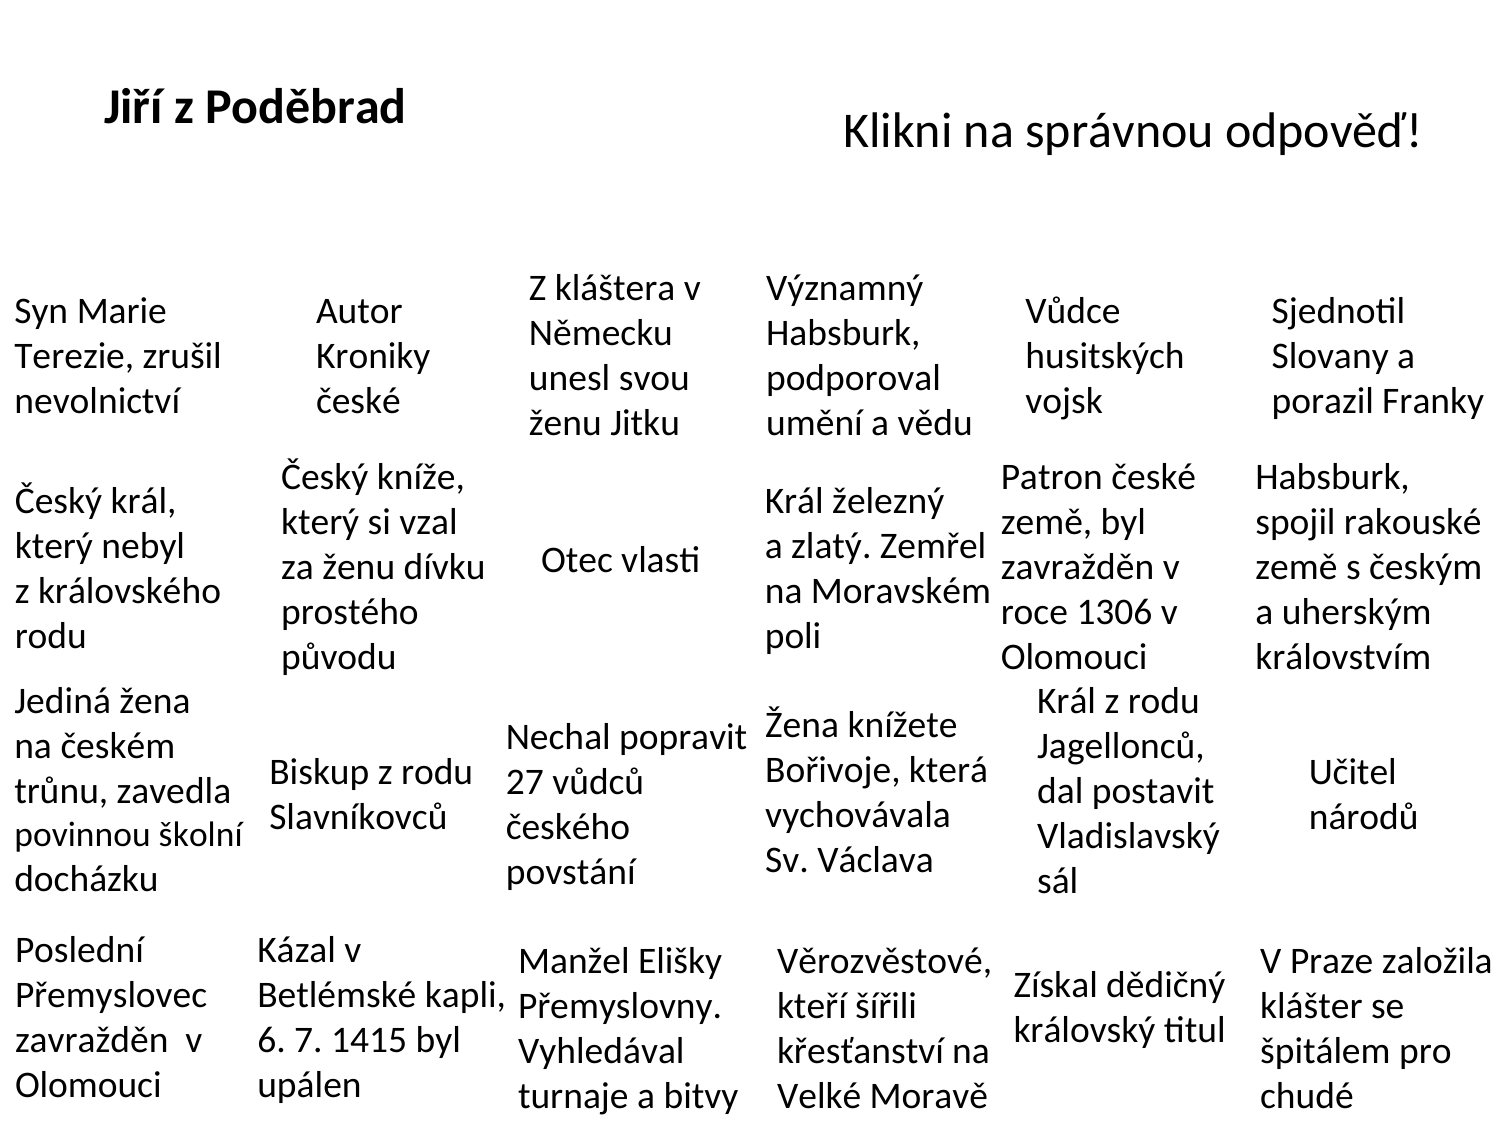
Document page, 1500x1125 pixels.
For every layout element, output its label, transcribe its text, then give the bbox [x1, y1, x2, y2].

table_cell [750, 453, 985, 467]
table_cell [250, 1113, 500, 1125]
text_box Český král, který nebyl z královského rodu [0, 467, 237, 664]
text_box Kázal v Betlémské kapli, 6. 7. 1415 byl upálen [242, 916, 522, 1113]
text_box Manžel Elišky Přemyslovny. Vyhledával turnaje a bitvy [503, 928, 754, 1124]
text_box Získal dědičný královský titul [998, 952, 1237, 1058]
table_header [750, 229, 1000, 453]
text_box Klikni na správnou odpověď! [828, 90, 1438, 166]
table_cell [250, 901, 500, 916]
text_box Král železný a zlatý. Zemřel na Moravském poli [749, 467, 985, 664]
text_box Otec vlasti [526, 527, 716, 588]
table_header [1000, 229, 1250, 453]
table_cell [259, 677, 500, 901]
text_box Habsburk, spojil rakouské země s českým a uherským královstvím [1240, 444, 1498, 685]
table_cell [501, 453, 750, 677]
table_cell [500, 1113, 750, 1125]
text_box V Praze založila klášter se špitálem pro chudé [1237, 928, 1500, 1124]
text_box Patron české země, byl zavražděn v roce 1306 v Olomouci [985, 444, 1212, 685]
text_box Český kníže, který si vzal za ženu dívku prostého původu [266, 444, 501, 685]
text_box Vůdce husitských vojsk [1010, 278, 1200, 430]
table_cell [1250, 677, 1500, 901]
text_box Sjednotil Slovany a porazil Franky [1256, 278, 1500, 430]
table_cell [750, 888, 1000, 901]
text_box Významný Habsburk, podporoval umění a vědu [751, 255, 988, 451]
text_box Žena knížete Bořivoje, která vychovávala Sv. Václava [750, 692, 1004, 888]
table_cell [500, 901, 750, 928]
text_box Učitel národů [1294, 739, 1434, 846]
text_box Věrozvěstové, kteří šířili křesťanství na Velké Moravě [762, 928, 1008, 1124]
table_cell [750, 664, 985, 677]
table_cell [1000, 901, 1250, 952]
text_box Biskup z rodu Slavníkovců [254, 739, 489, 846]
table_cell [750, 901, 1000, 1125]
table_cell [0, 453, 250, 668]
text_box Král z rodu Jagellonců, dal postavit Vladislavský sál [1022, 668, 1235, 910]
table_cell [250, 453, 266, 677]
text_box Z kláštera v Německu unesl svou ženu Jitku [514, 255, 725, 451]
table_cell [1250, 901, 1500, 928]
table_header [1250, 229, 1500, 453]
text_box Nechal popravit 27 vůdců českého povstání [491, 704, 763, 900]
text_box Jiří z Poděbrad [89, 66, 422, 142]
table_header [500, 229, 750, 453]
text_box Jediná žena na českém trůnu, zavedla povinnou školní docházku [0, 668, 259, 907]
text_box Syn Marie Terezie, zrušil nevolnictví [0, 278, 237, 430]
table_header [0, 229, 250, 453]
table_cell [1000, 685, 1022, 901]
table_cell [0, 907, 250, 1125]
table_cell [750, 677, 1000, 692]
table_cell [1212, 453, 1240, 677]
table_cell [500, 677, 750, 704]
table_cell [1235, 677, 1250, 901]
text_box Poslední Přemyslovec zavražděn v Olomouci [0, 916, 232, 1125]
text_box Autor Kroniky české [301, 278, 446, 430]
table_header [250, 229, 500, 453]
table_cell [1000, 1058, 1250, 1125]
